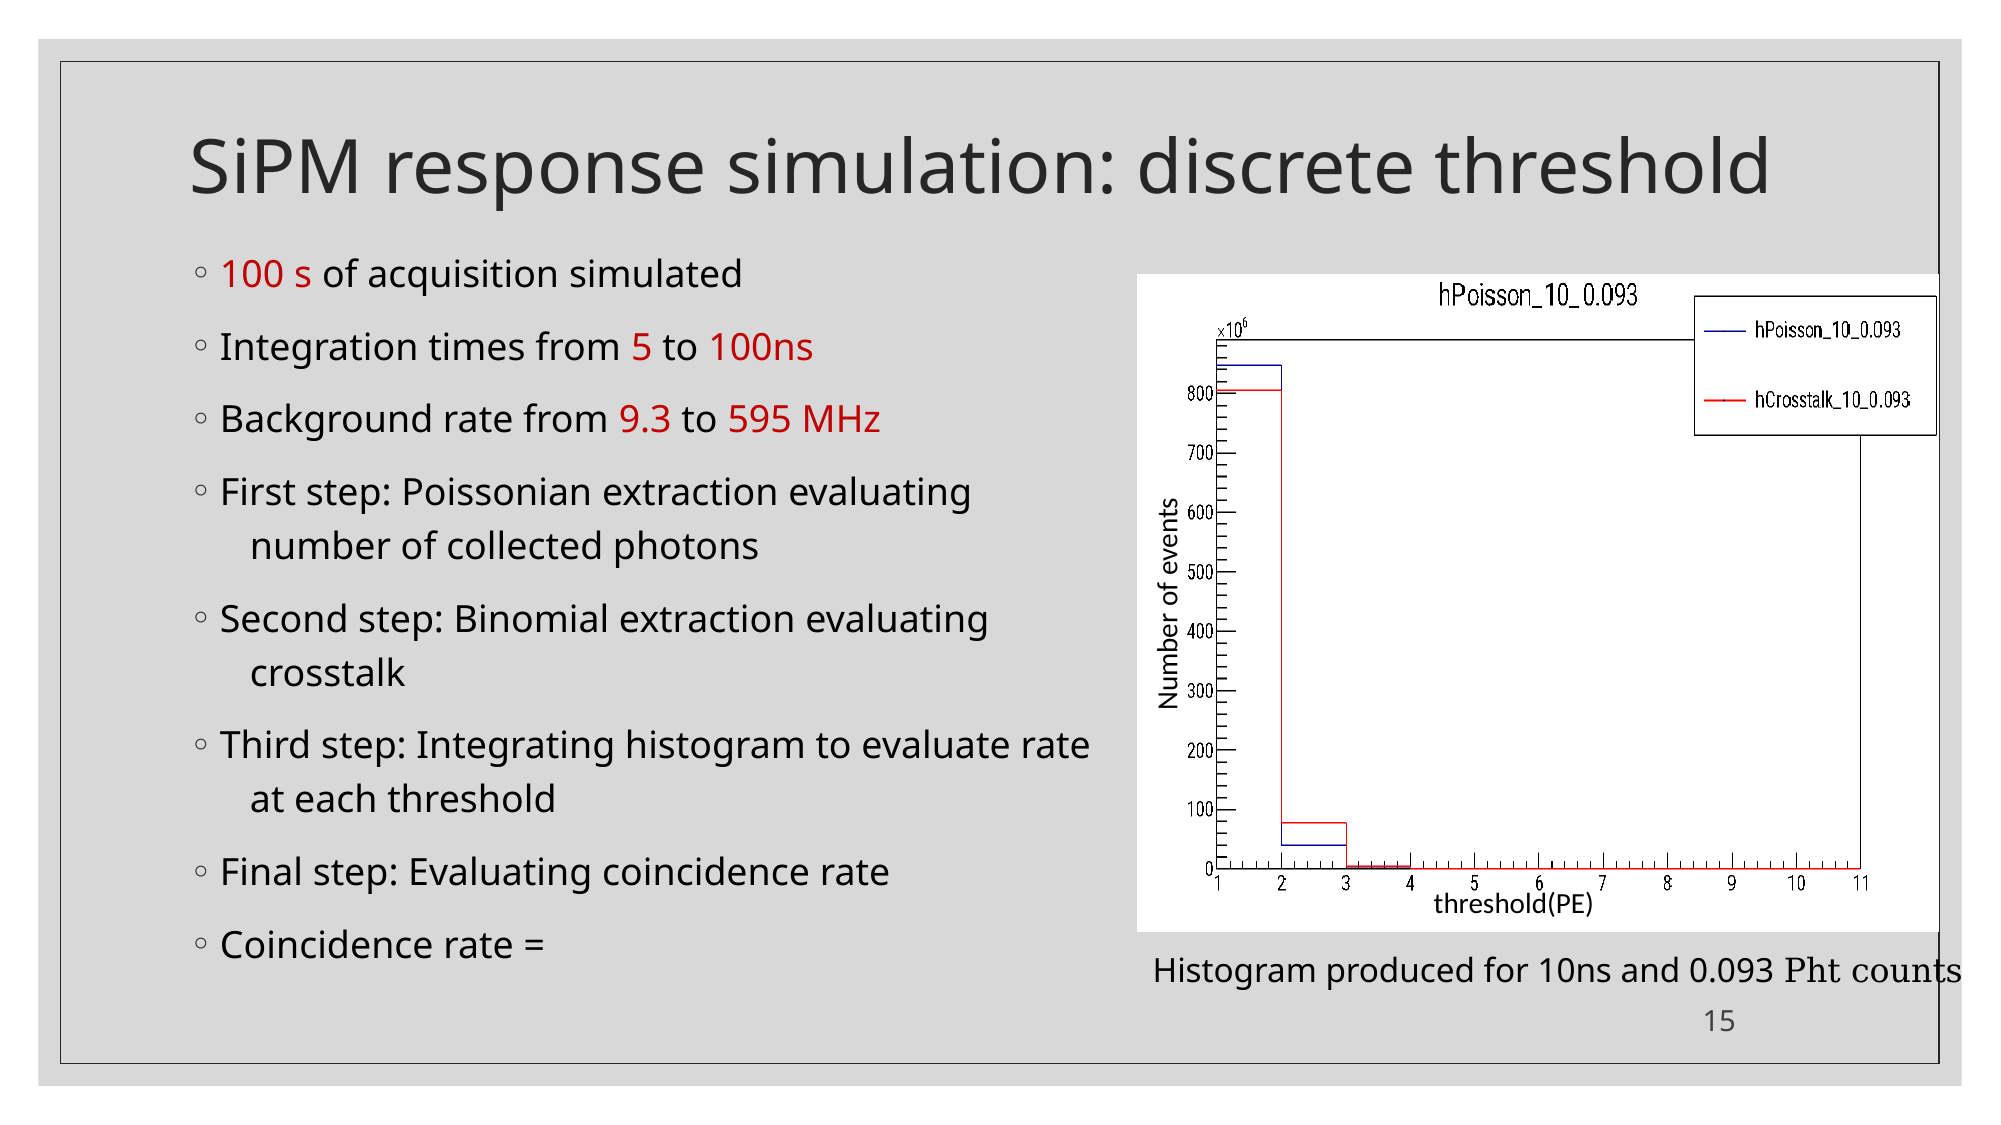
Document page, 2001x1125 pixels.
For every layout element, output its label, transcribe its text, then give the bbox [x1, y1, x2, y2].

title SiPM response simulation: discrete threshold [174, 105, 1825, 234]
text_box Number of events [1140, 480, 1192, 726]
text_box [1687, 990, 1825, 1051]
picture [1137, 274, 1939, 932]
text_box threshold(PE) [1418, 877, 1612, 928]
list 100 s of acquisition simulated Integration times from 5 to 100ns Background rate from 9.3 to 595 MHz First step: Poissonian extraction evaluating number of collected photons Second step: Binomial extraction evaluating crosstalk Third step: Integrating histogram to evaluate rate at each threshold Final step: Evaluating coincidence rate Coincidence rate = [174, 233, 1130, 1057]
text_box Histogram produced for 10ns and 0.093 Pht counts [1137, 941, 1962, 998]
